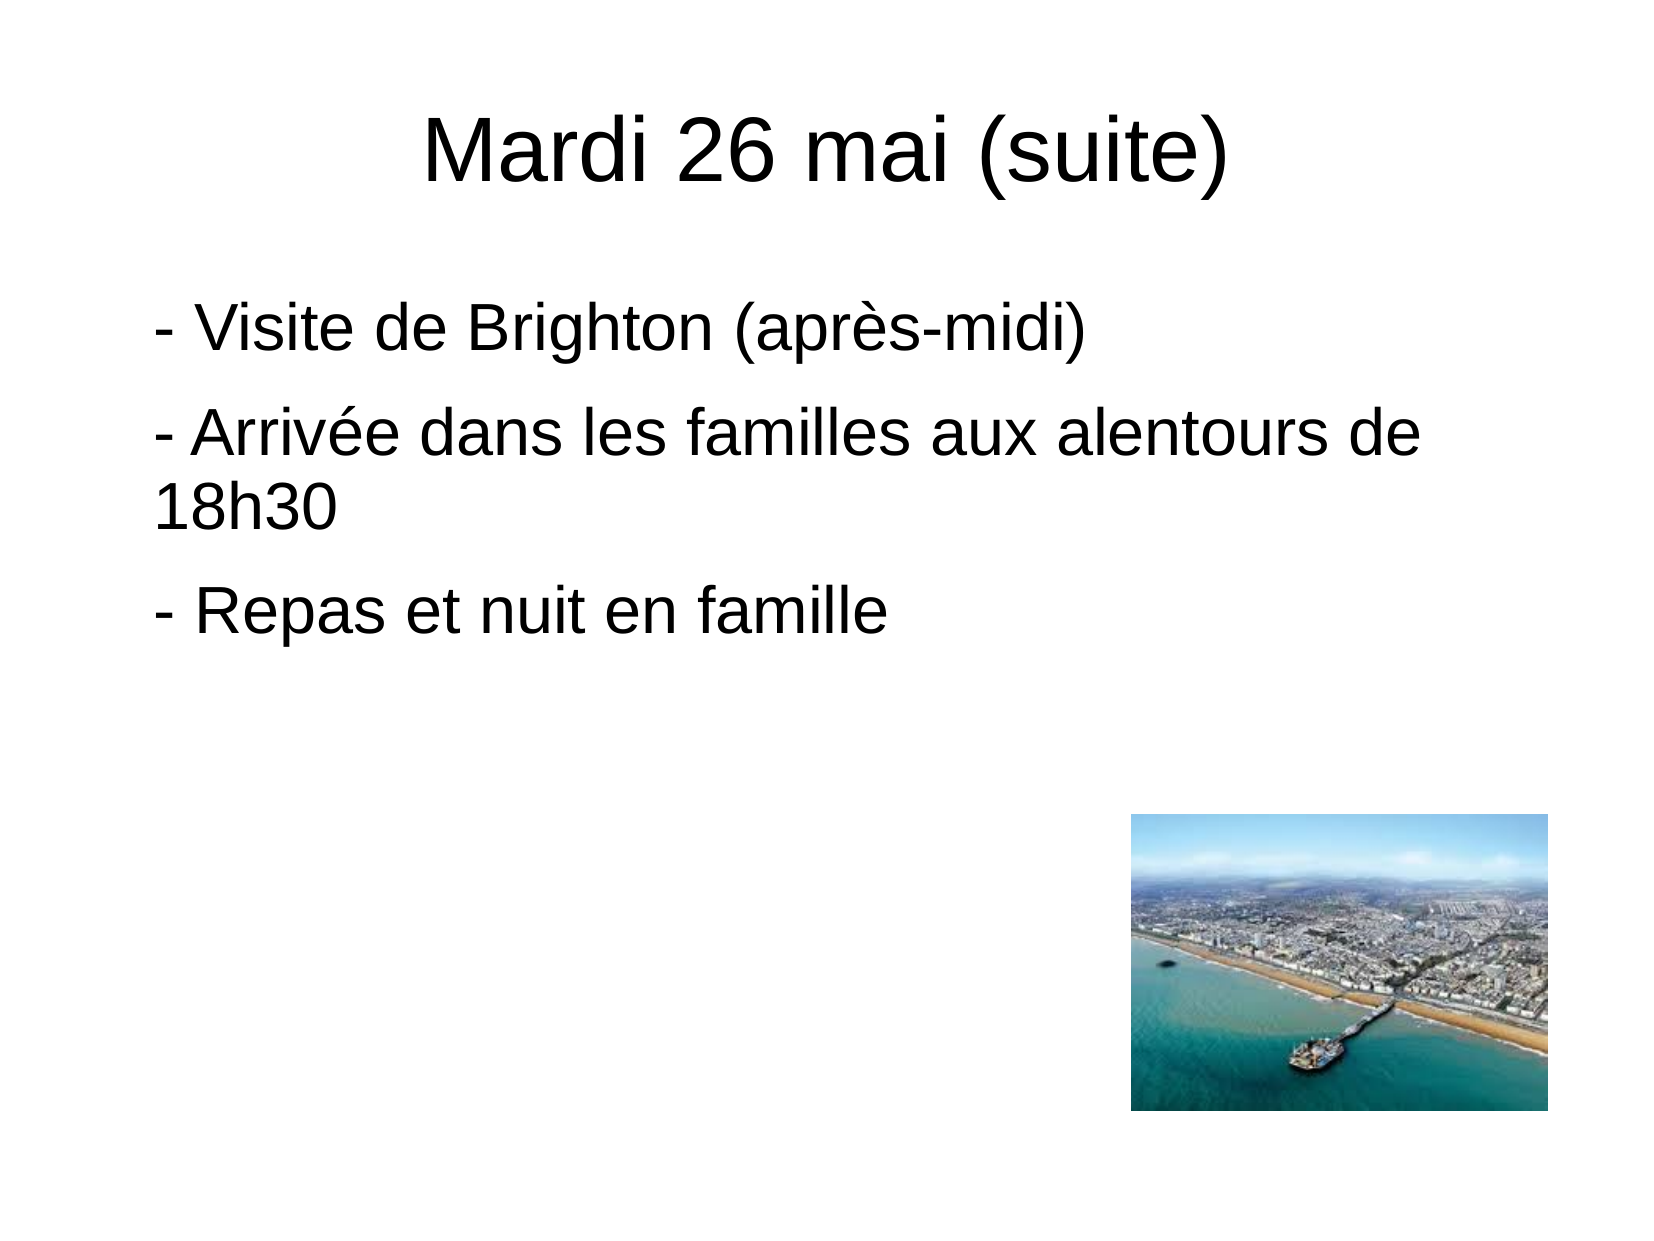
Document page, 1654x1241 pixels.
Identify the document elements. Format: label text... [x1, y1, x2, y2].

list - Visite de Brighton (après-midi) - Arrivée dans les familles aux alentours de 18h30 - Repas et nuit en famille [82, 290, 1571, 1010]
picture [1131, 814, 1548, 1111]
title Mardi 26 mai (suite) [82, 47, 1571, 252]
